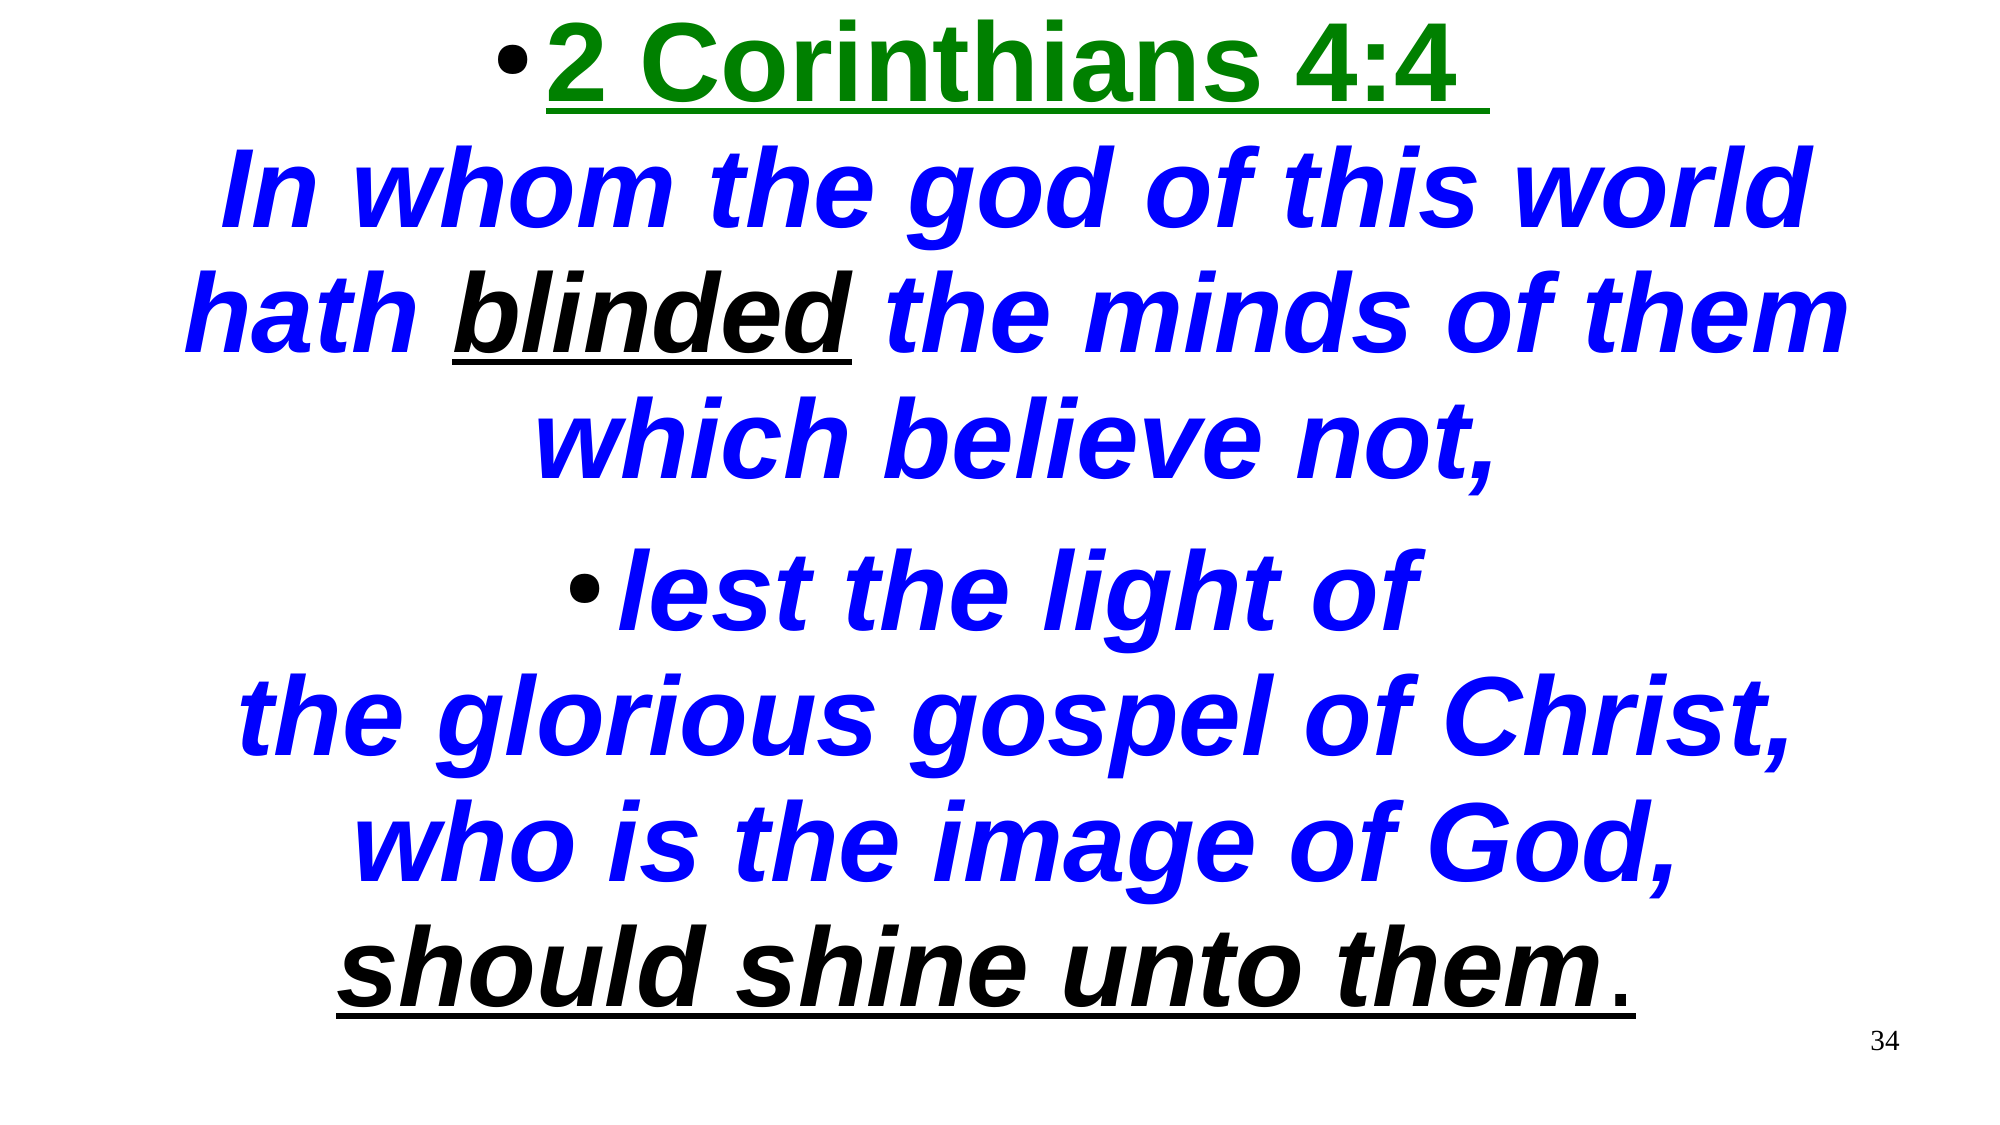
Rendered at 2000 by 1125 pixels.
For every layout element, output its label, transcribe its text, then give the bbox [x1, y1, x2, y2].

list 2 Corinthians 4:4 In whom the god of this world hath blinded the minds of them which believe not, lest the light of the glorious gospel of Christ, who is the image of God, should shine unto them. [0, 0, 1996, 1123]
